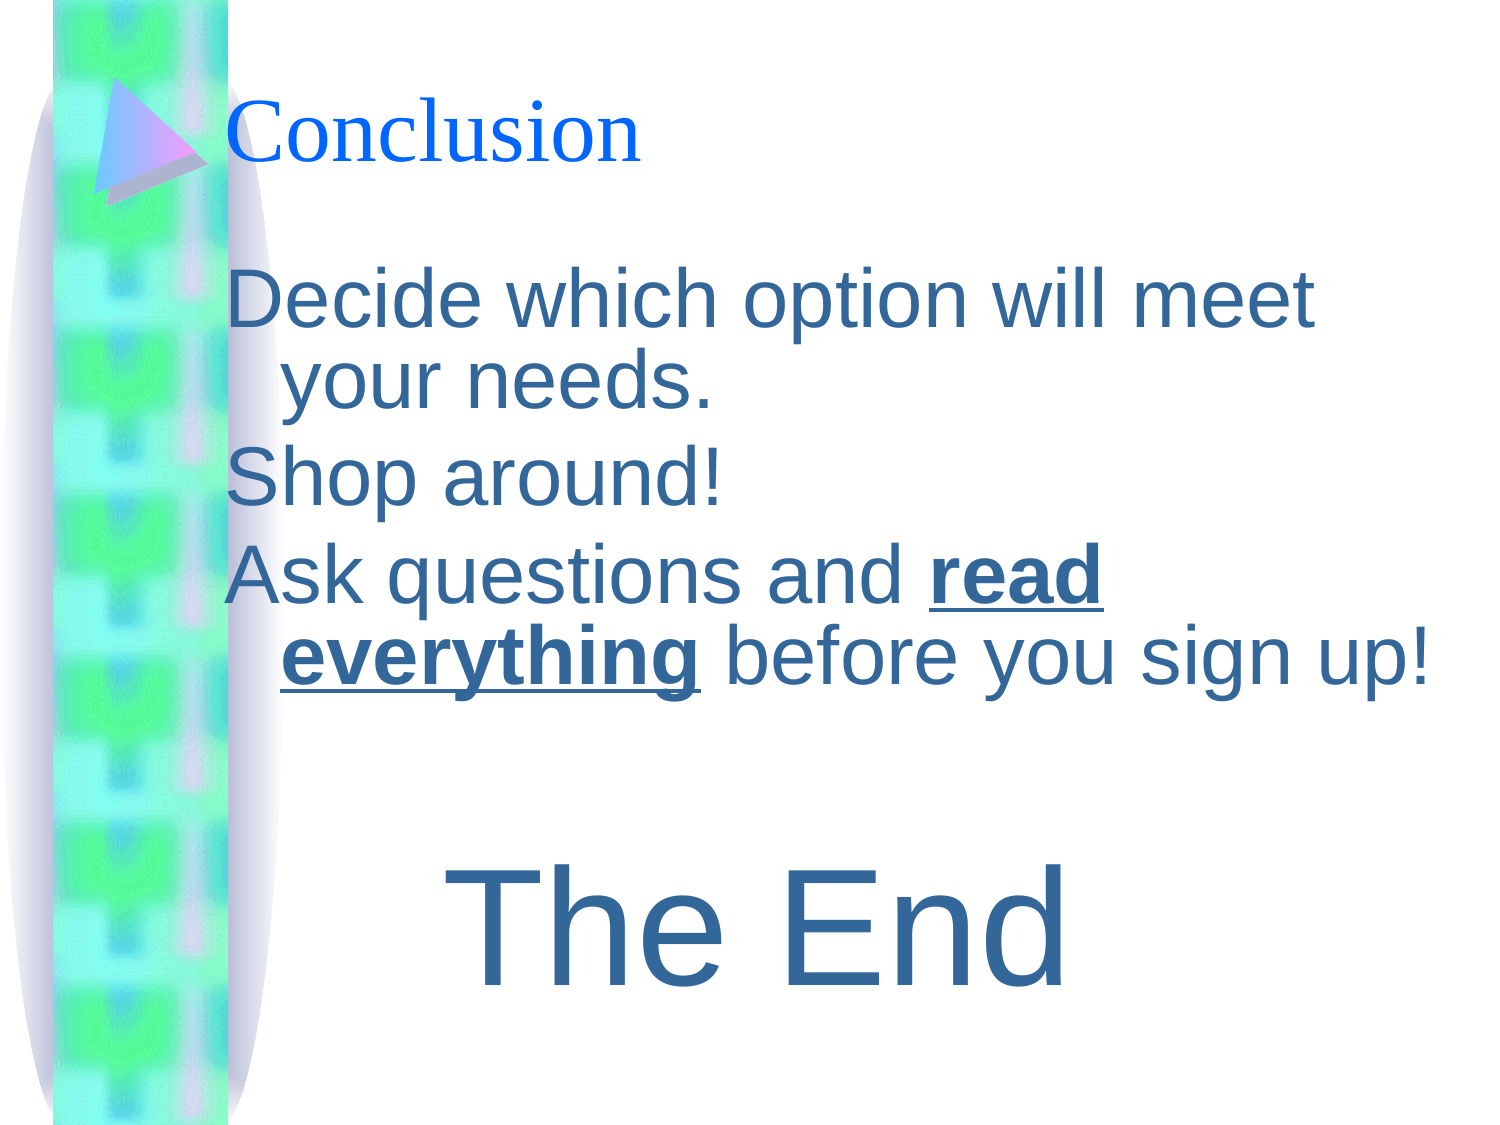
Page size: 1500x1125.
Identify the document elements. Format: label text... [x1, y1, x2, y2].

title Conclusion [224, 40, 1500, 228]
text_box The End [427, 848, 1088, 1051]
picture [53, 0, 229, 1125]
list Decide which option will meet your needs. Shop around! Ask questions and read everything before you sign up! [224, 262, 1500, 950]
